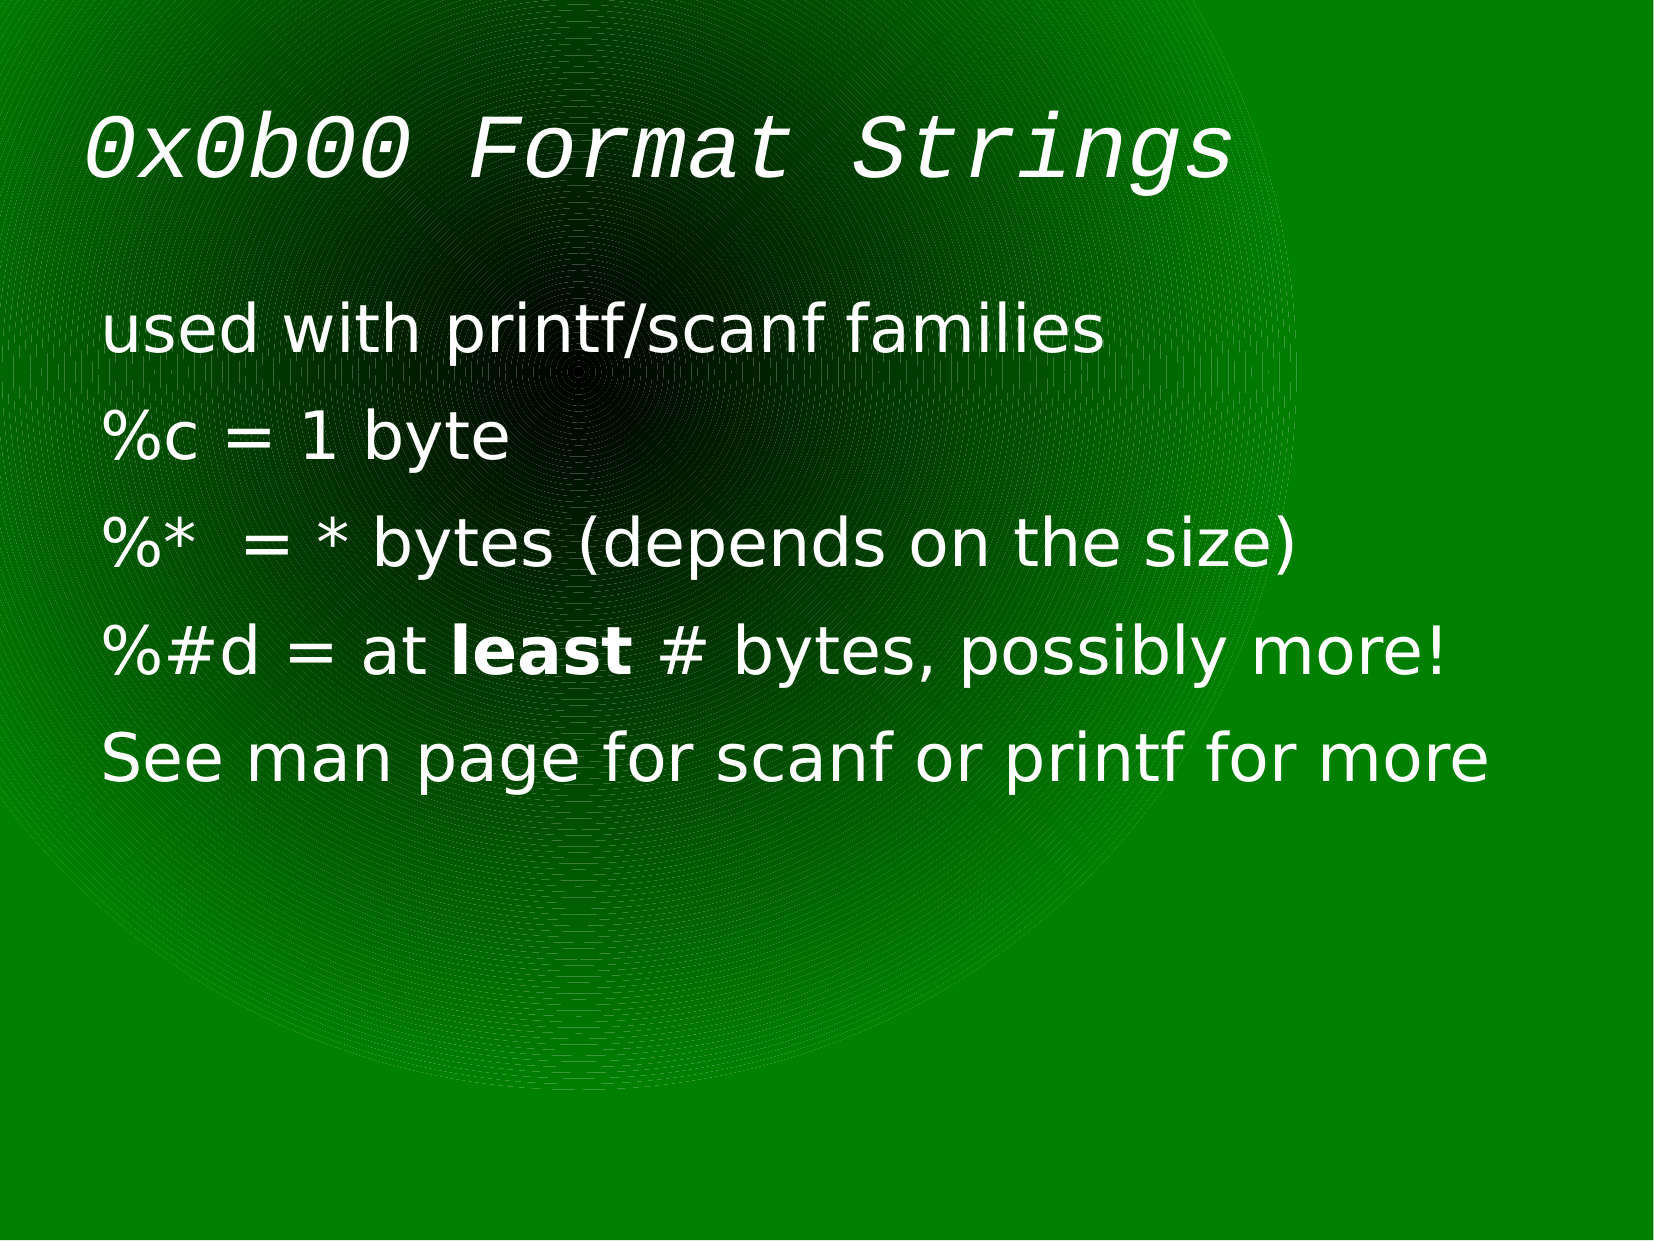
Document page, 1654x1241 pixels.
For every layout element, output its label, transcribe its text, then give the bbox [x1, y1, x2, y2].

title 0x0b00 Format Strings [82, 56, 1571, 250]
list used with printf/scanf families %c = 1 byte %* = * bytes (depends on the size) %#d = at least # bytes, possibly more! See man page for scanf or printf for more [82, 290, 1571, 1094]
